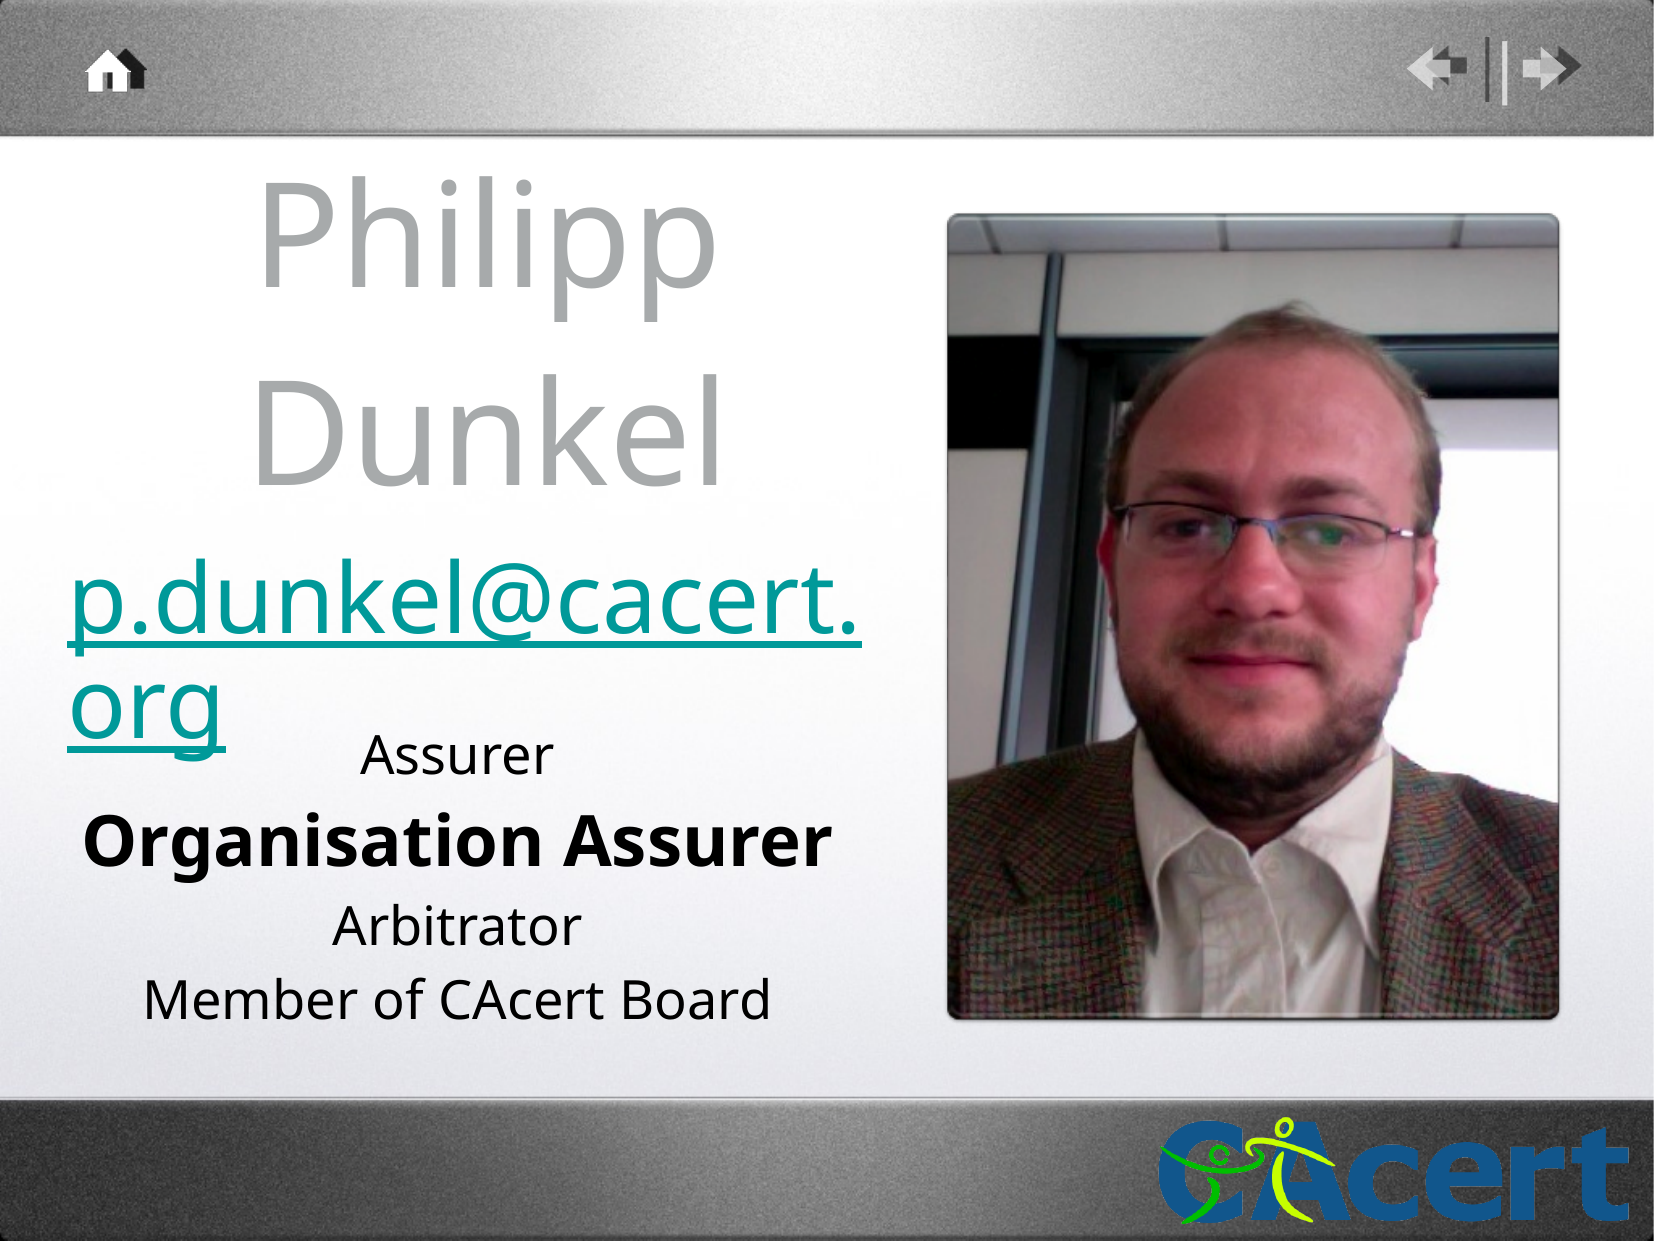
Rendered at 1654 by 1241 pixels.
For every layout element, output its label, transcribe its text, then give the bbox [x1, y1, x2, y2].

picture [0, 0, 1654, 1241]
title Philipp Dunkel p.dunkel@cacert.org [59, 206, 916, 671]
list Assurer Organisation Assurer Arbitrator Member of CAcert Board [29, 708, 886, 1063]
